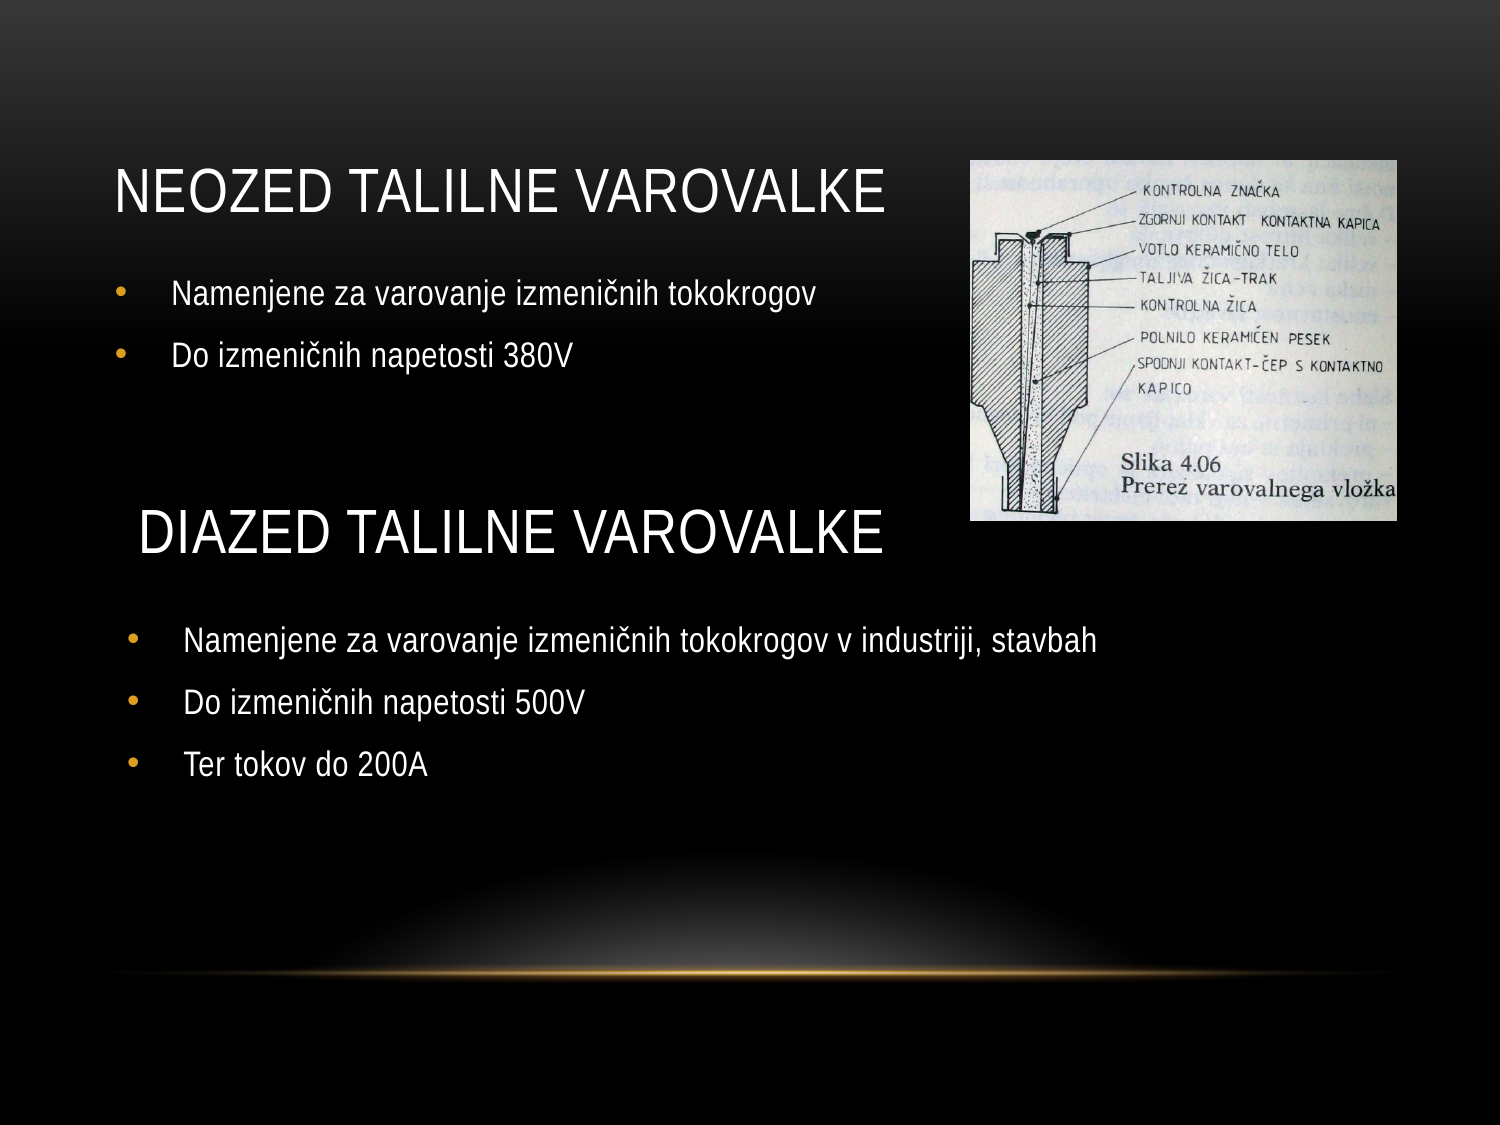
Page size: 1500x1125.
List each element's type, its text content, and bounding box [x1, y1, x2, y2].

text_box Namenjene za varovanje izmeničnih tokokrogov v industriji, stavbah Do izmeničnih napetosti 500V Ter tokov do 200A [112, 609, 1413, 804]
title Neozed talilne varovalke [99, 45, 1400, 233]
list Namenjene za varovanje izmeničnih tokokrogov Do izmeničnih napetosti 380V [99, 262, 970, 457]
picture [0, 0, 1500, 1125]
text_box Diazed talilne varovalke [123, 385, 1424, 573]
